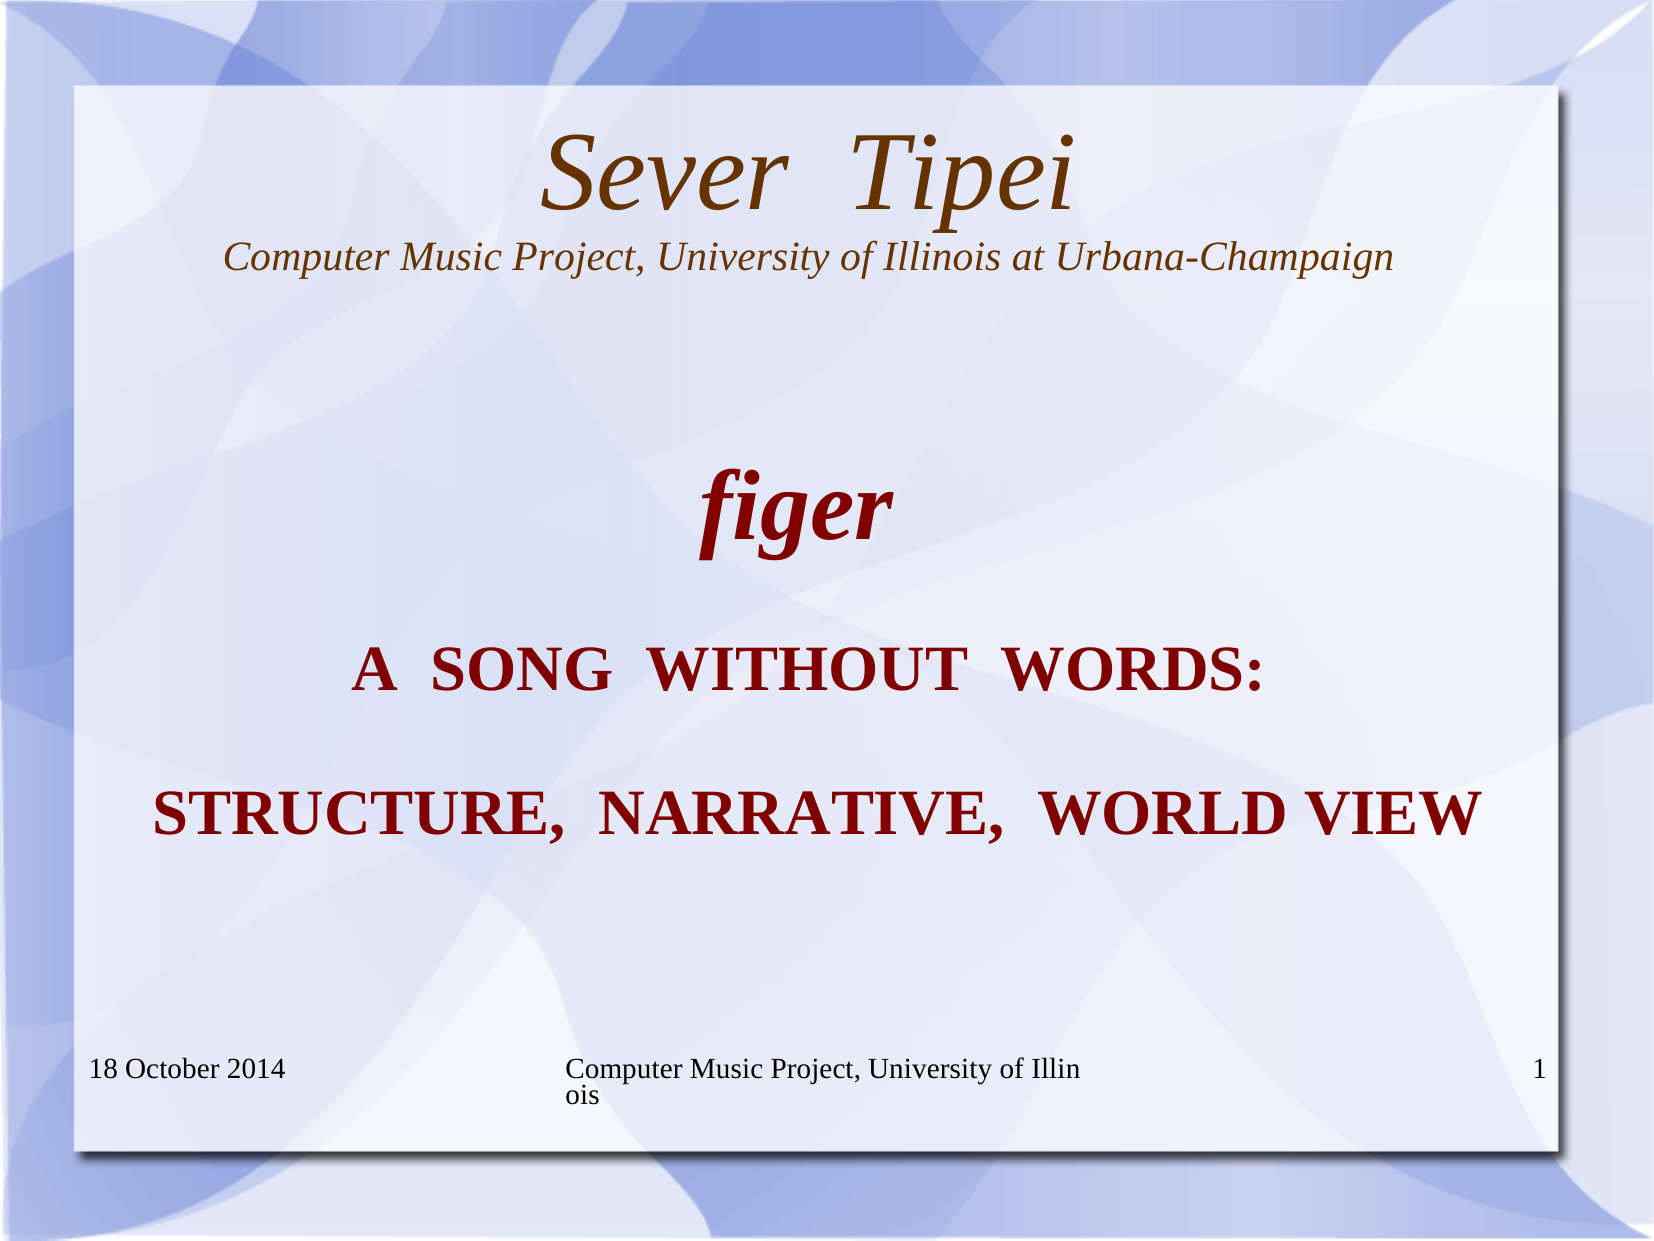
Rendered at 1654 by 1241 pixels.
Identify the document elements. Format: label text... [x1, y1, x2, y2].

subtitle figer A SONG WITHOUT WORDS: STRUCTURE, NARRATIVE, WORLD VIEW [129, 332, 1489, 968]
picture [0, 0, 1654, 1241]
title Sever Tipei Computer Music Project, University of Illinois at Urbana-Champaign [82, 98, 1536, 291]
